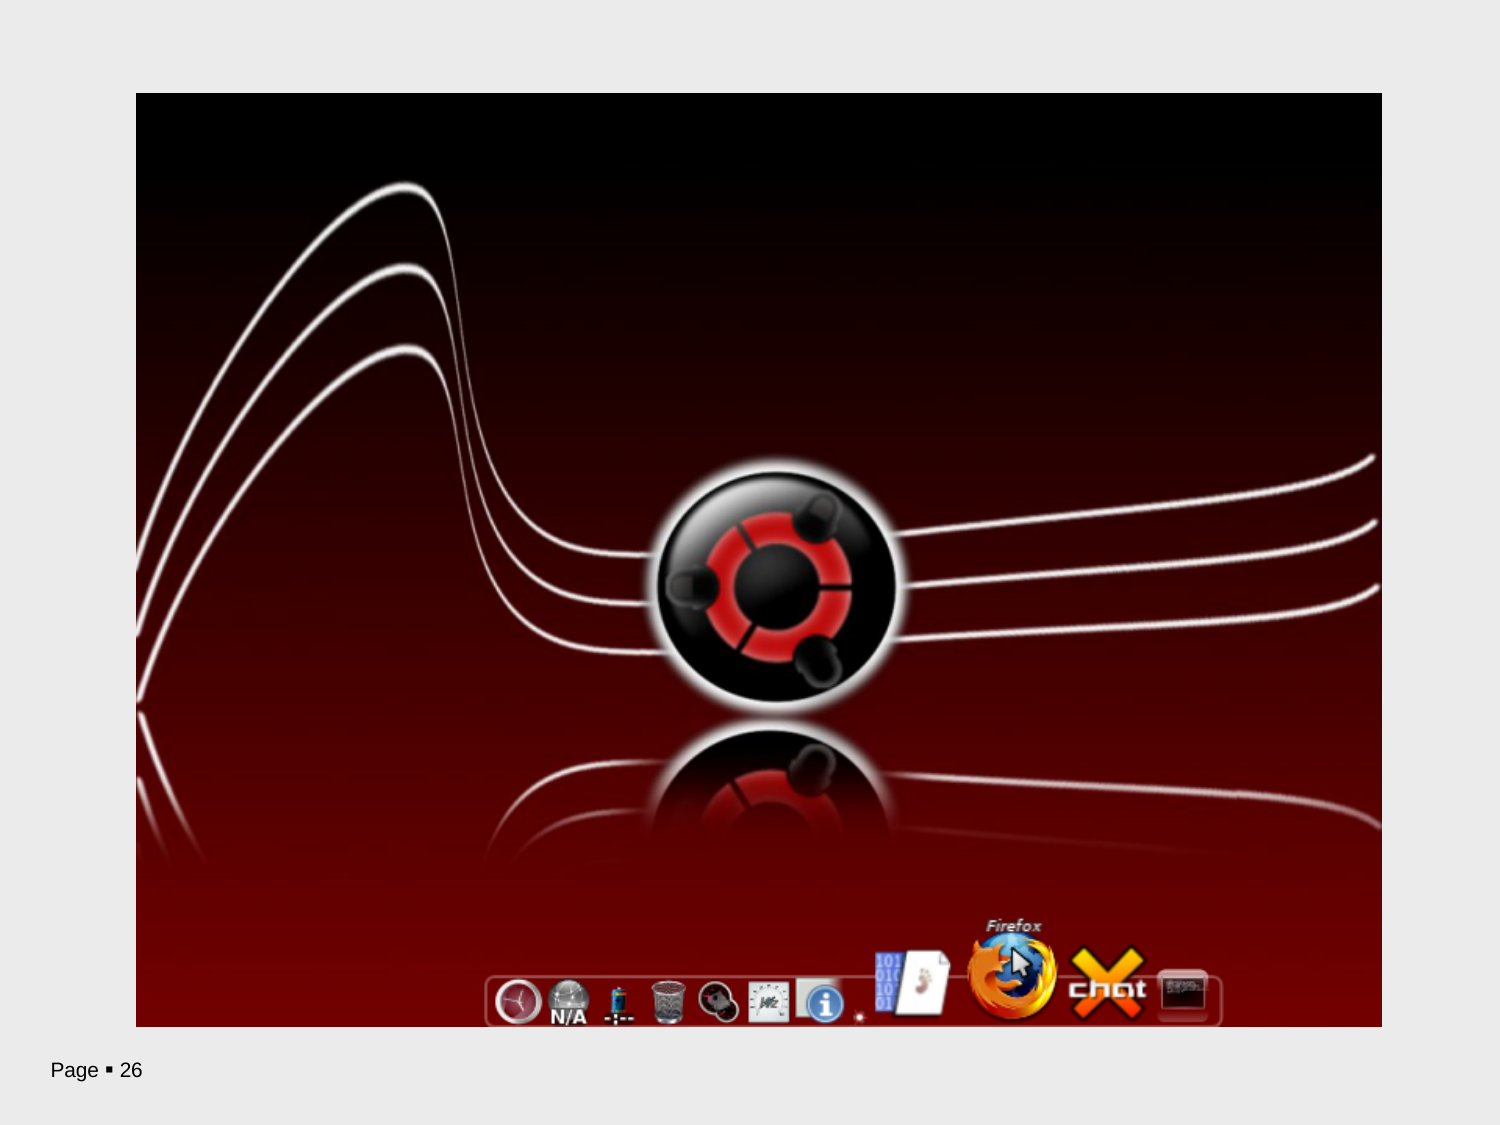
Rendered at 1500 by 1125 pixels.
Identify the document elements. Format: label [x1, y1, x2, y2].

picture [136, 93, 1382, 1027]
